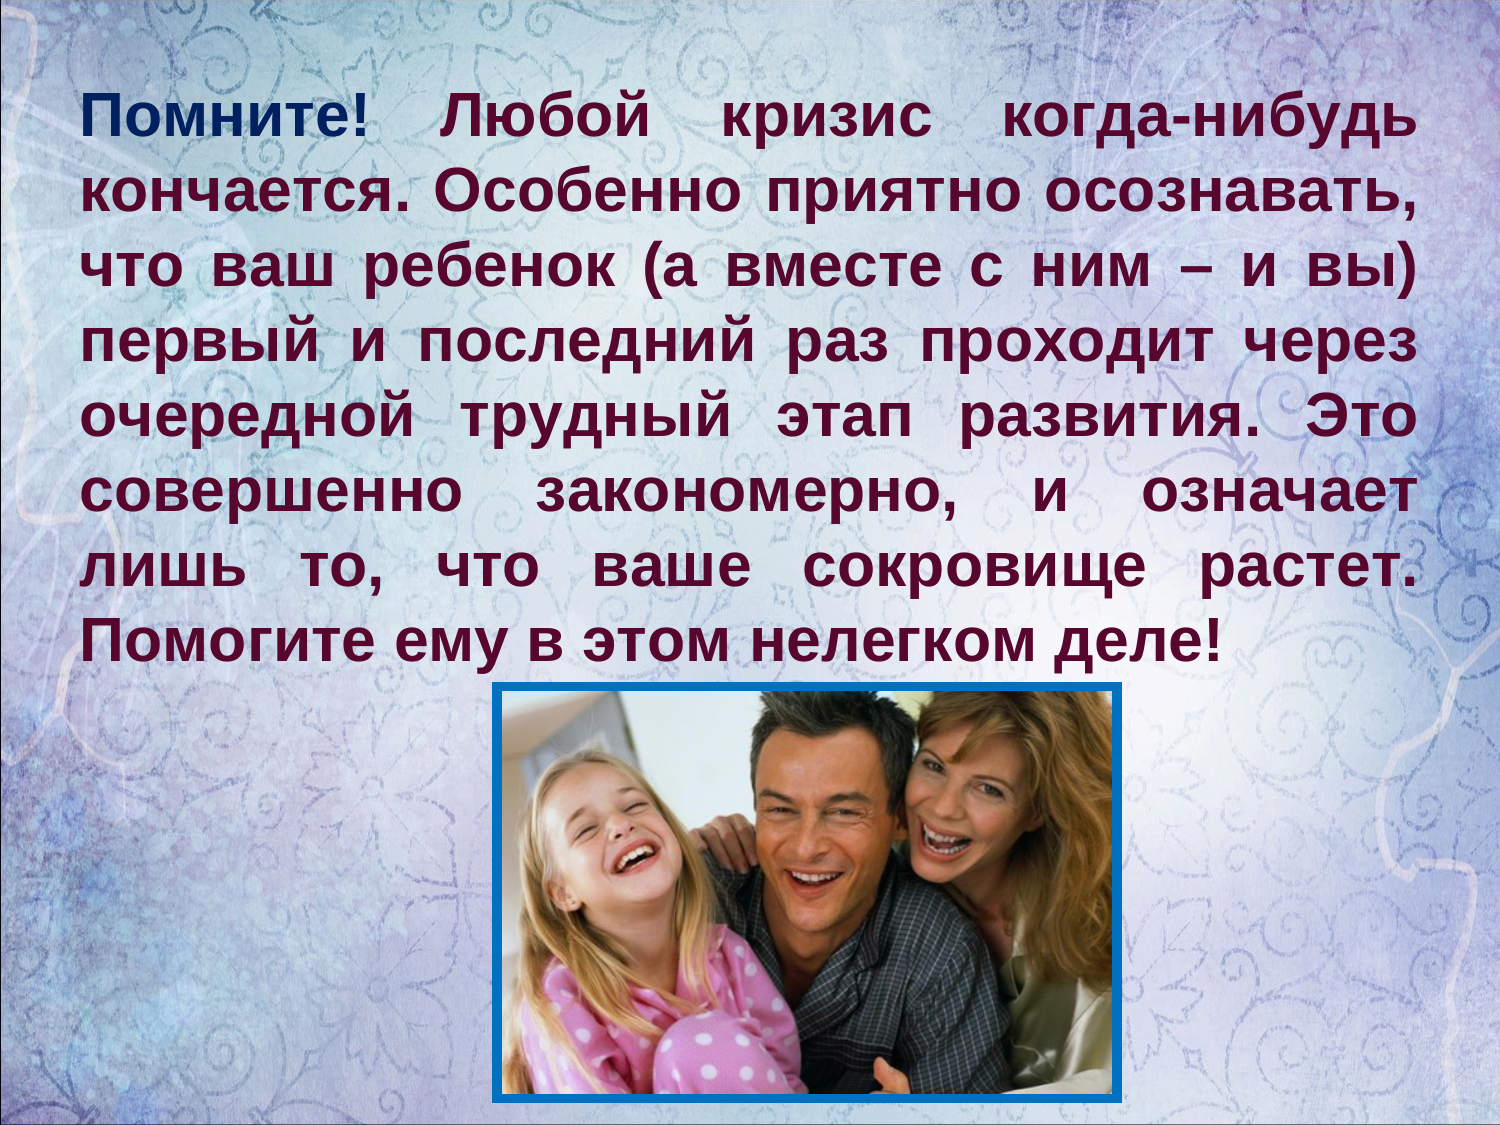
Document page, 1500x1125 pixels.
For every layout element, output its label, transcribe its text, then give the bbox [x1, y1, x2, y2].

picture [0, 0, 1500, 1125]
text_box Помните! Любой кризис когда-нибудь кончается. Особенно приятно осознавать, что ваш ребенок (а вместе с ним – и вы) первый и последний раз проходит через очередной трудный этап развития. Это совершенно закономерно, и означает лишь то, что ваше сокровище растет. Помогите ему в этом нелегком деле! [64, 66, 1436, 682]
